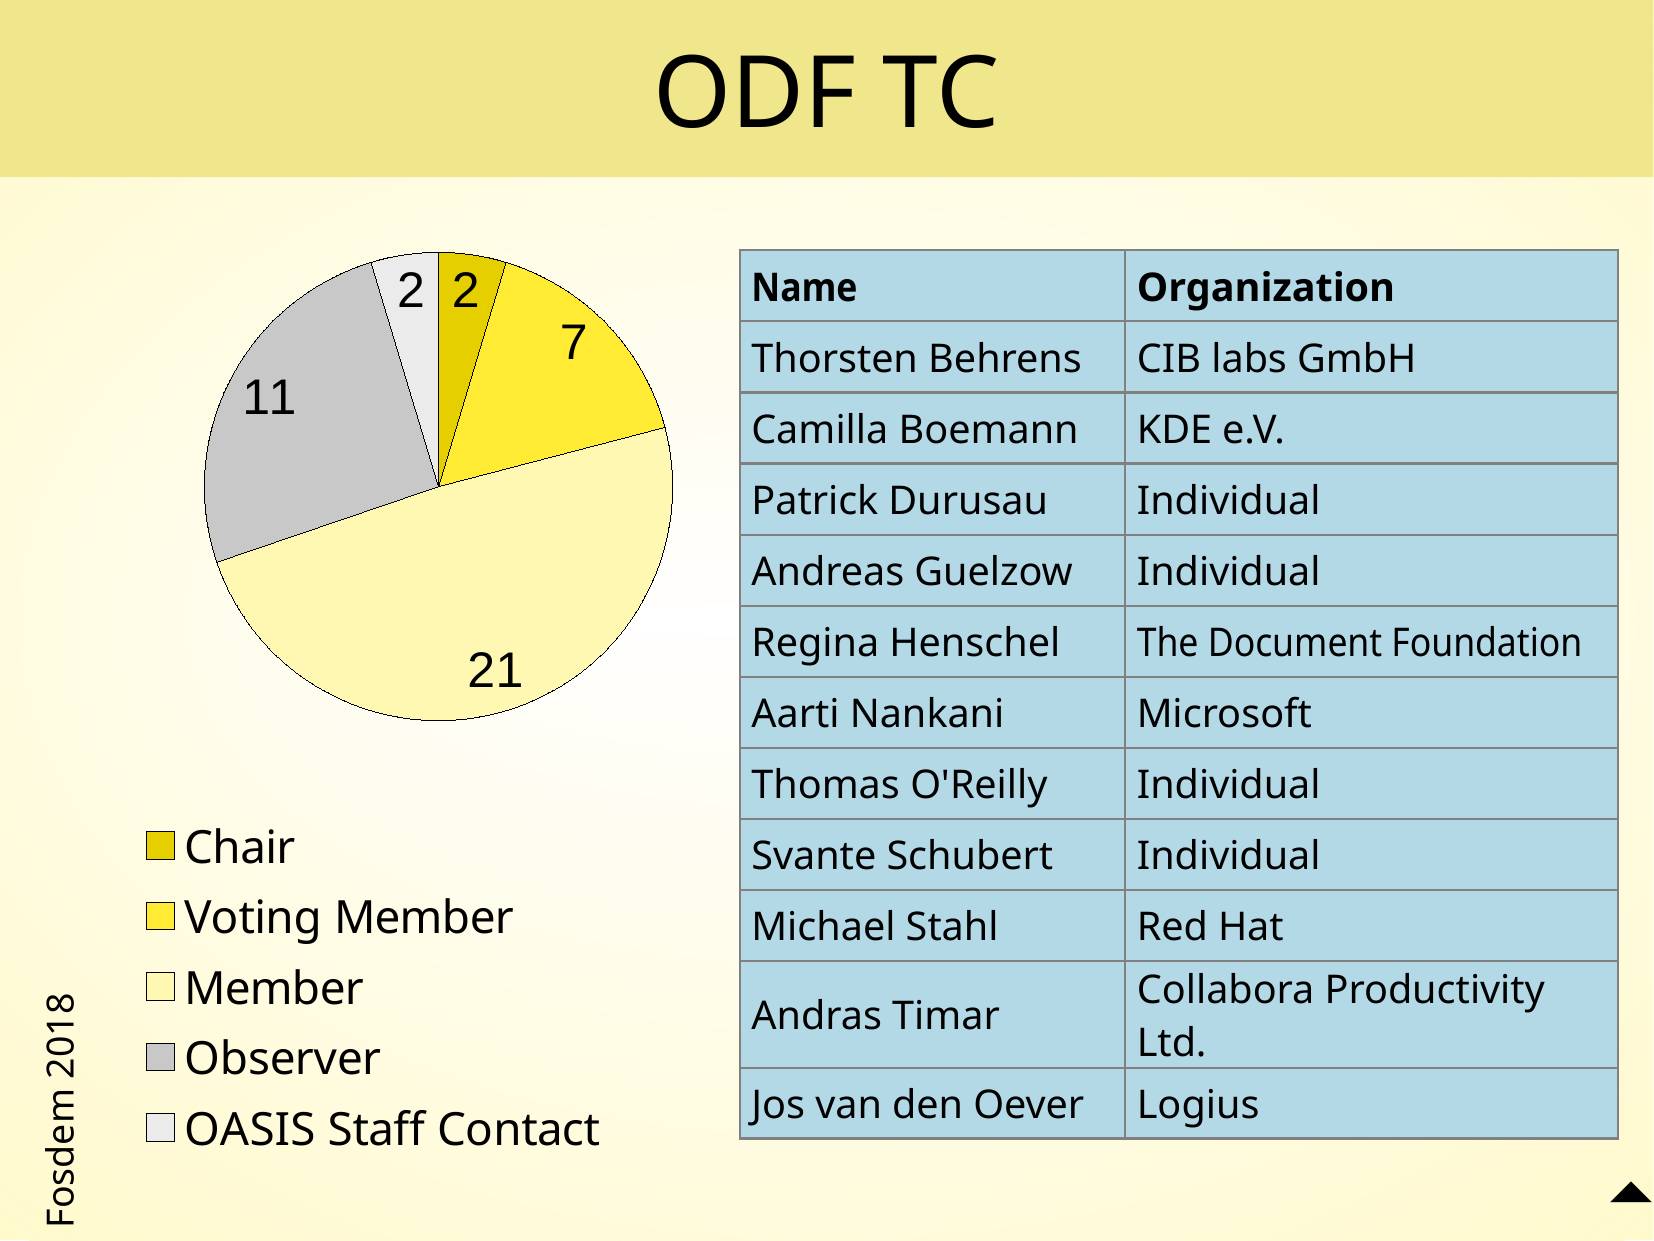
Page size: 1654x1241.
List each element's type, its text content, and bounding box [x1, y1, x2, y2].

table_cell Thomas O'Reilly [741, 749, 1124, 818]
table_cell Collabora Productivity Ltd. [1126, 962, 1617, 1067]
table_cell Thorsten Behrens [741, 322, 1124, 391]
table_cell Aarti Nankani [741, 678, 1124, 747]
table_cell Andras Timar [741, 962, 1124, 1067]
table_cell Individual [1126, 465, 1617, 534]
table_header Name [741, 251, 1124, 320]
table_cell Andreas Guelzow [741, 536, 1124, 605]
table_cell Camilla Boemann [741, 394, 1124, 462]
table_cell The Document Foundation [1126, 607, 1617, 676]
table_cell Michael Stahl [741, 891, 1124, 960]
table_cell KDE e.V. [1126, 394, 1617, 462]
title ODF TC [0, 0, 1654, 178]
table_cell Jos van den Oever [741, 1069, 1124, 1137]
table_cell Regina Henschel [741, 607, 1124, 676]
table_cell Patrick Durusau [741, 465, 1124, 534]
chart [135, 208, 872, 1138]
table_cell Individual [1126, 749, 1617, 818]
table_cell Individual [1126, 820, 1617, 889]
table_cell Microsoft [1126, 678, 1617, 747]
text_box ⏶ [120, 1138, 1654, 1241]
table_cell Logius [1126, 1069, 1617, 1137]
table_cell Individual [1126, 536, 1617, 605]
table_cell CIB labs GmbH [1126, 322, 1617, 391]
table_cell Red Hat [1126, 891, 1617, 960]
table_header Organization [1126, 251, 1617, 320]
table_cell Svante Schubert [741, 820, 1124, 889]
